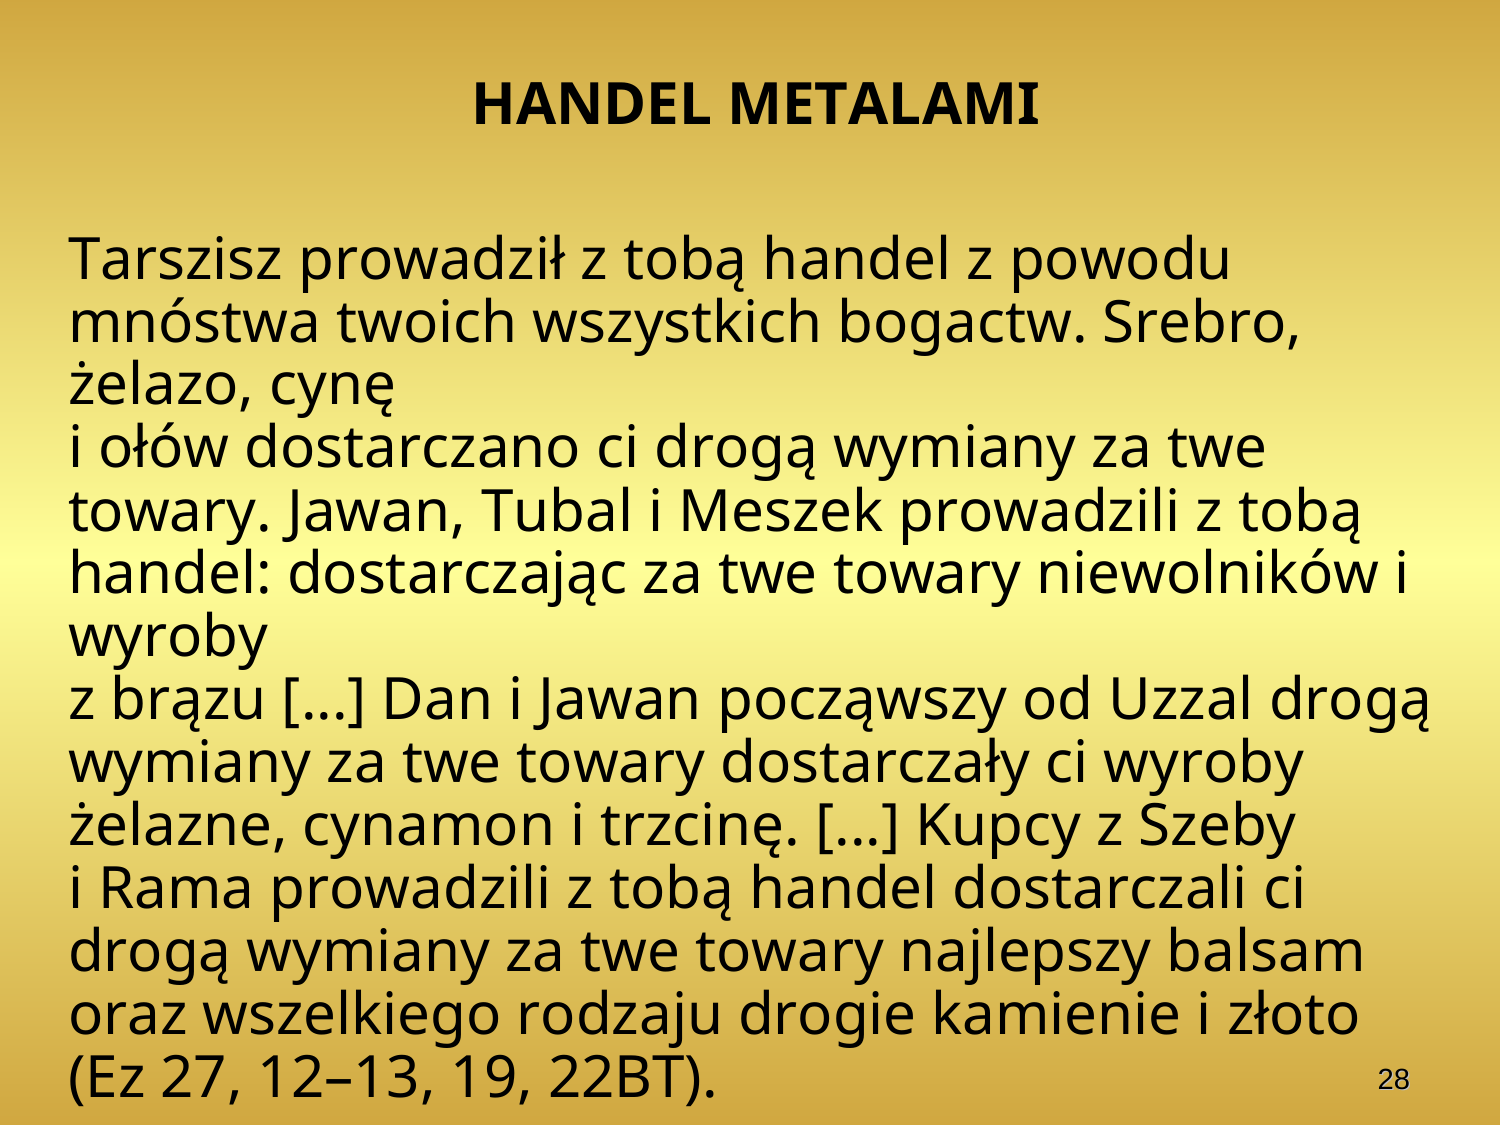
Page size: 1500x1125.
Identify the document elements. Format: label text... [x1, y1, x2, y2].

list HANDEL METALAMI Tarszisz prowadził z tobą handel z powodu mnóstwa twoich wszystkich bogactw. Srebro, żelazo, cynę i ołów dostarczano ci drogą wymiany za twe towary. Jawan, Tubal i Meszek prowadzili z tobą handel: dostarczając za twe towary niewolników i wyroby z brązu [...] Dan i Jawan począwszy od Uzzal drogą wymiany za twe towary dostarczały ci wyroby żelazne, cynamon i trzcinę. [...] Kupcy z Szeby i Rama prowadzili z tobą handel dostarczali ci drogą wymiany za twe towary najlepszy balsam oraz wszelkiego rodzaju drogie kamienie i złoto (Ez 27, 12–13, 19, 22BT). [53, 66, 1459, 1059]
text_box <numer> [1074, 1059, 1426, 1103]
